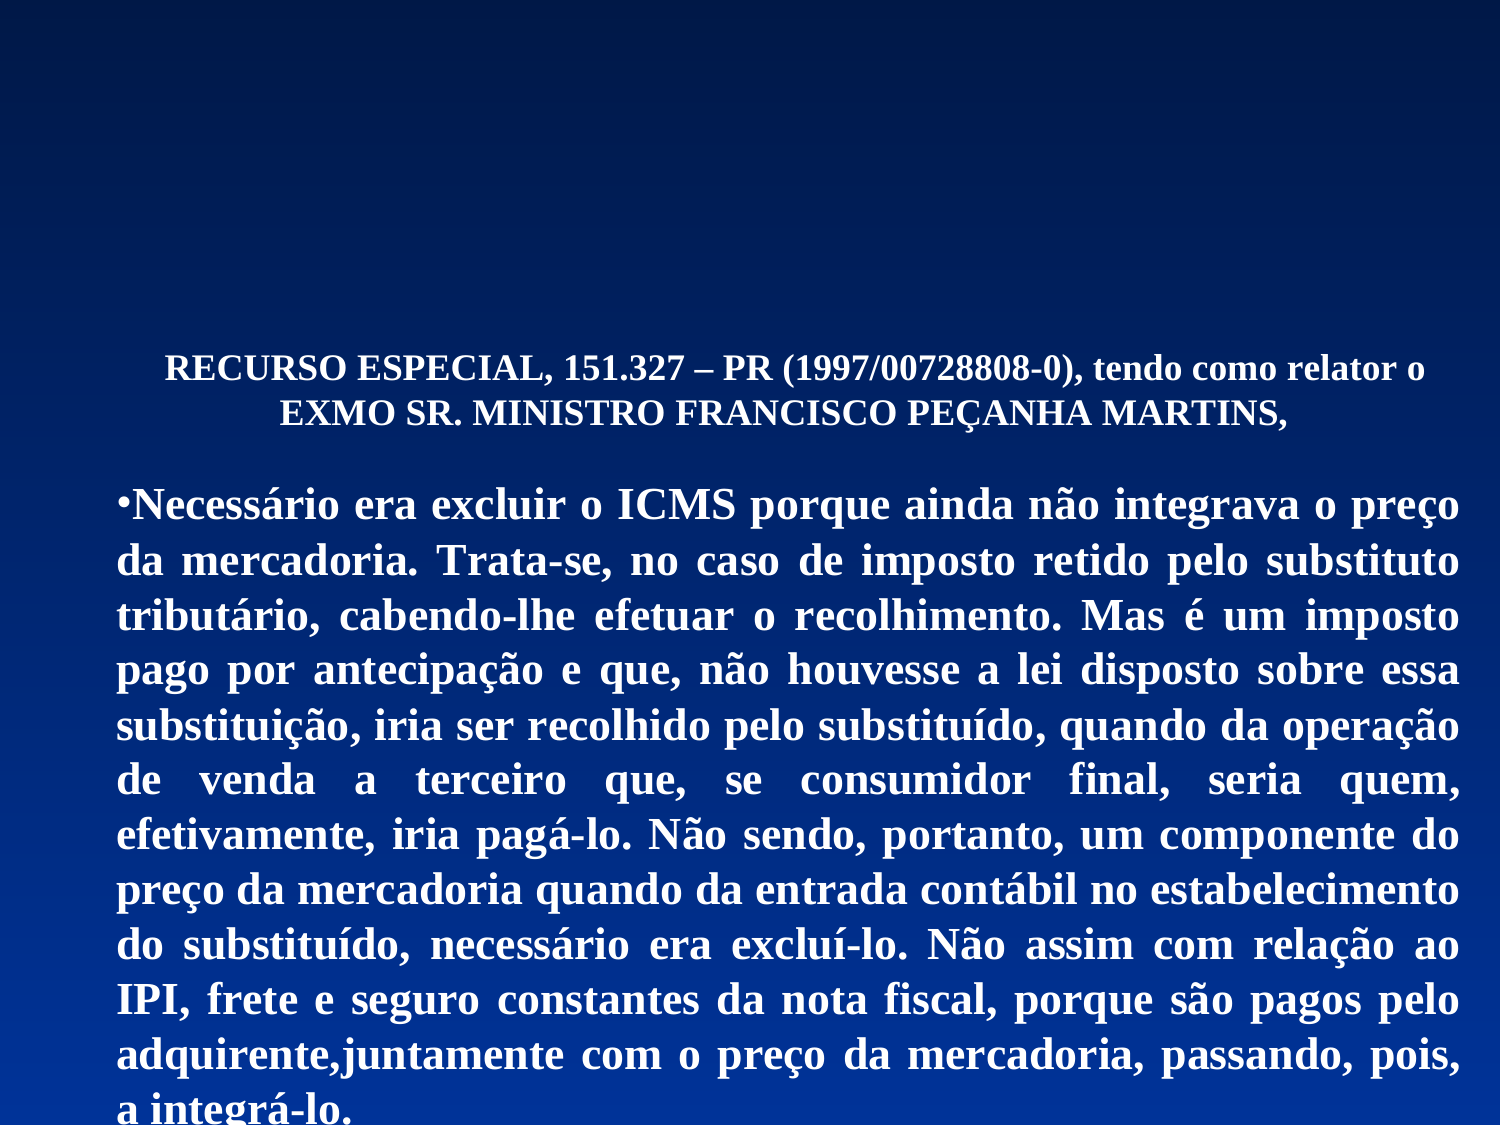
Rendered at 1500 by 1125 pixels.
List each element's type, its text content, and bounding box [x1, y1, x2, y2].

text_box RECURSO ESPECIAL, 151.327 – PR (1997/00728808-0), tendo como relator o EXMO SR. MINISTRO FRANCISCO PEÇANHA MARTINS, Necessário era excluir o ICMS porque ainda não integrava o preço da mercadoria. Trata-se, no caso de imposto retido pelo substituto tributário, cabendo-lhe efetuar o recolhimento. Mas é um imposto pago por antecipação e que, não houvesse a lei disposto sobre essa substituição, iria ser recolhido pelo substituído, quando da operação de venda a terceiro que, se consumidor final, seria quem, efetivamente, iria pagá-lo. Não sendo, portanto, um componente do preço da mercadoria quando da entrada contábil no estabelecimento do substituído, necessário era excluí-lo. Não assim com relação ao IPI, frete e seguro constantes da nota fiscal, porque são pagos pelo adquirente,juntamente com o preço da mercadoria, passando, pois, a integrá-lo. [101, 236, 1477, 1125]
